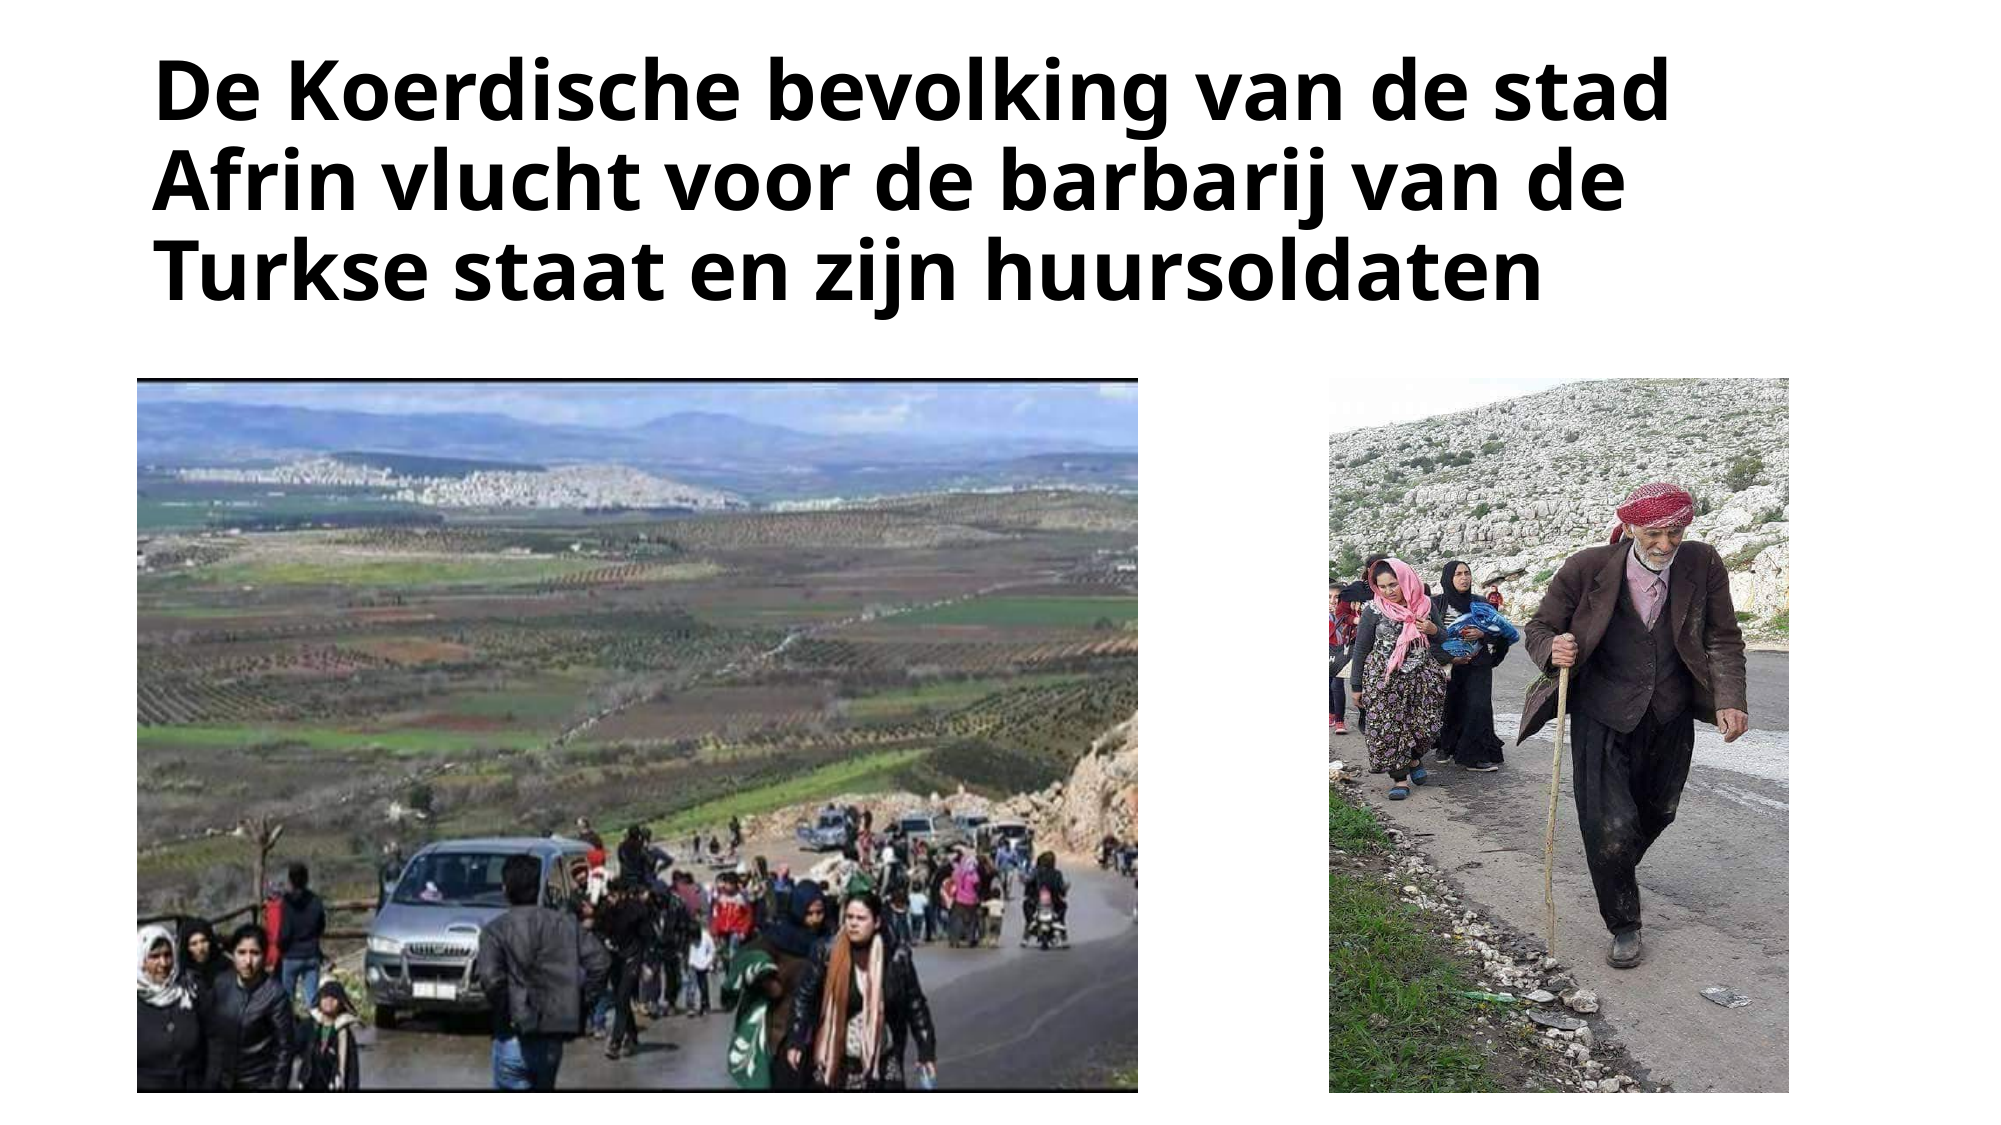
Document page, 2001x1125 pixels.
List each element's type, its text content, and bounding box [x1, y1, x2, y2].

picture [137, 378, 1138, 1093]
title De Koerdische bevolking van de stad Afrin vlucht voor de barbarij van de Turkse staat en zijn huursoldaten [137, 29, 1863, 338]
picture [1329, 378, 1789, 1093]
